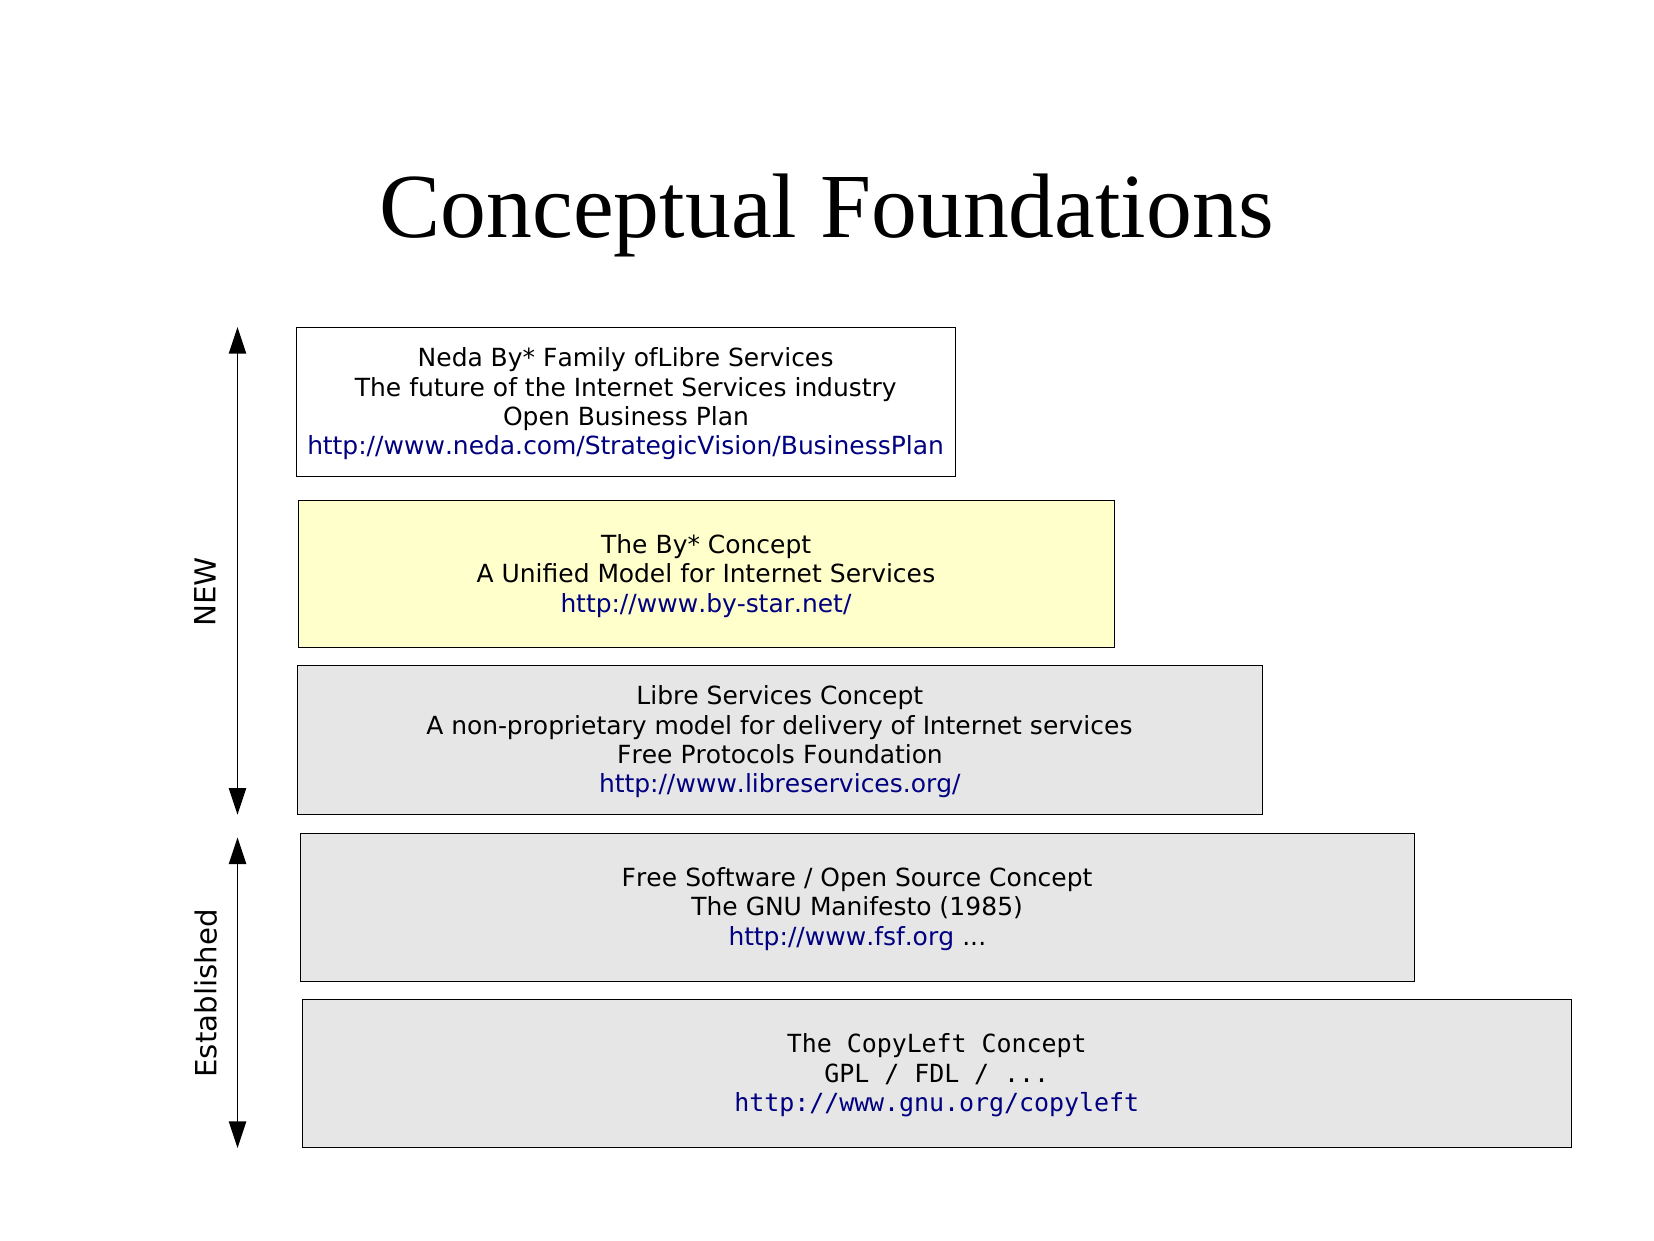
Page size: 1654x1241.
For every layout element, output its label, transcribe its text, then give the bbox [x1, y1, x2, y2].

text_box NEW [188, 556, 223, 627]
text_box Libre Services Concept A non-proprietary model for delivery of Internet services Free Protocols Foundation http://www.libreservices.org/ [297, 665, 1263, 815]
text_box Established [188, 908, 224, 1078]
text_box The CopyLeft Concept GPL / FDL / ... http://www.gnu.org/copyleft [302, 999, 1572, 1148]
title Conceptual Foundations [121, 102, 1534, 311]
text_box Free Software / Open Source Concept The GNU Manifesto (1985) http://www.fsf.org ... [300, 833, 1415, 982]
text_box Neda By* Family ofLibre Services The future of the Internet Services industry Open Business Plan http://www.neda.com/StrategicVision/BusinessPlan [296, 327, 956, 477]
text_box The By* Concept A Unified Model for Internet Services http://www.by-star.net/ [298, 500, 1115, 648]
